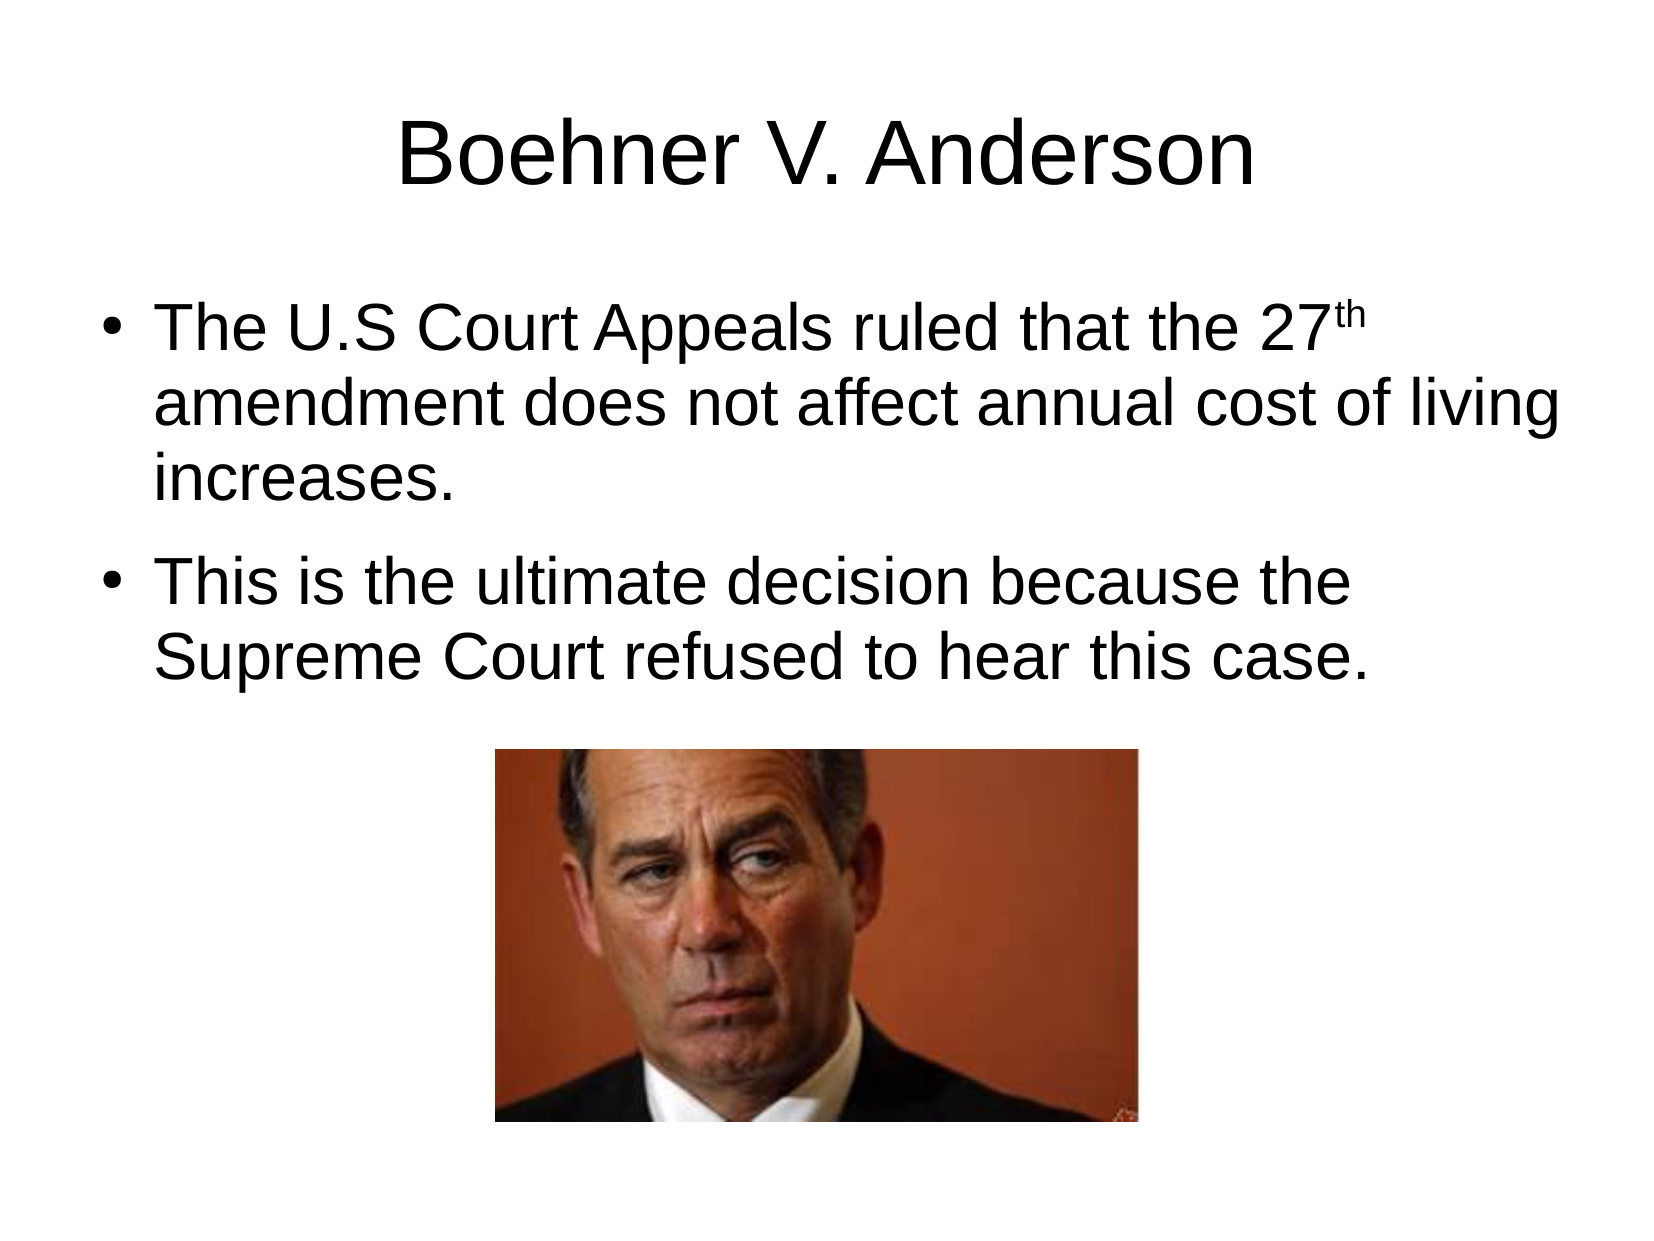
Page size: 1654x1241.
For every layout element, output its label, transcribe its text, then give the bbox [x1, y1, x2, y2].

title Boehner V. Anderson [82, 49, 1571, 257]
list The U.S Court Appeals ruled that the 27th amendment does not affect annual cost of living increases. This is the ultimate decision because the Supreme Court refused to hear this case. [82, 290, 1571, 1109]
picture [495, 749, 1141, 1122]
